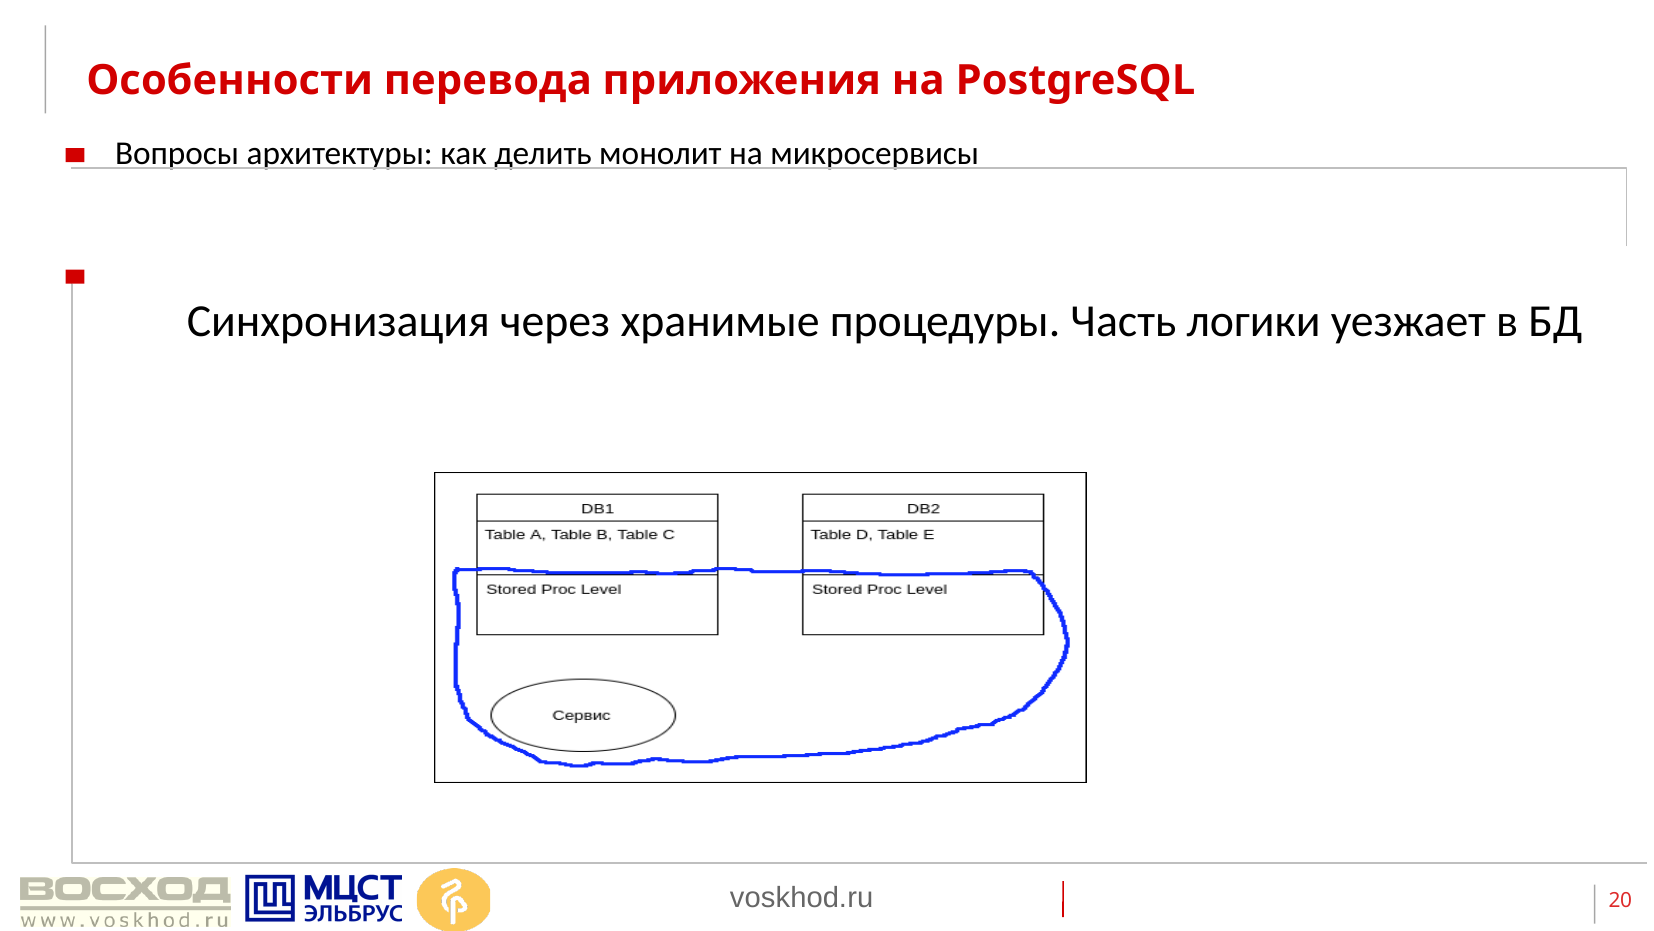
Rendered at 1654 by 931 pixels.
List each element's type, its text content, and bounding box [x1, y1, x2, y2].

picture [434, 472, 1087, 783]
text_box Вопросы архитектуры: как делить монолит на микросервисы [100, 123, 1634, 179]
picture [20, 877, 231, 927]
text_box [65, 269, 85, 284]
text_box Вопросы архитектуры: как делить монолит на микросервисы [100, 169, 1626, 179]
slide_number <number> [1267, 884, 1647, 918]
text_box Синхронизация через хранимые процедуры. Часть логики уезжает в БД [101, 295, 1630, 639]
picture [242, 874, 402, 922]
text_box [65, 148, 85, 163]
title Особенности перевода приложения на PostgreSQL [71, 45, 1560, 133]
picture [416, 868, 491, 931]
